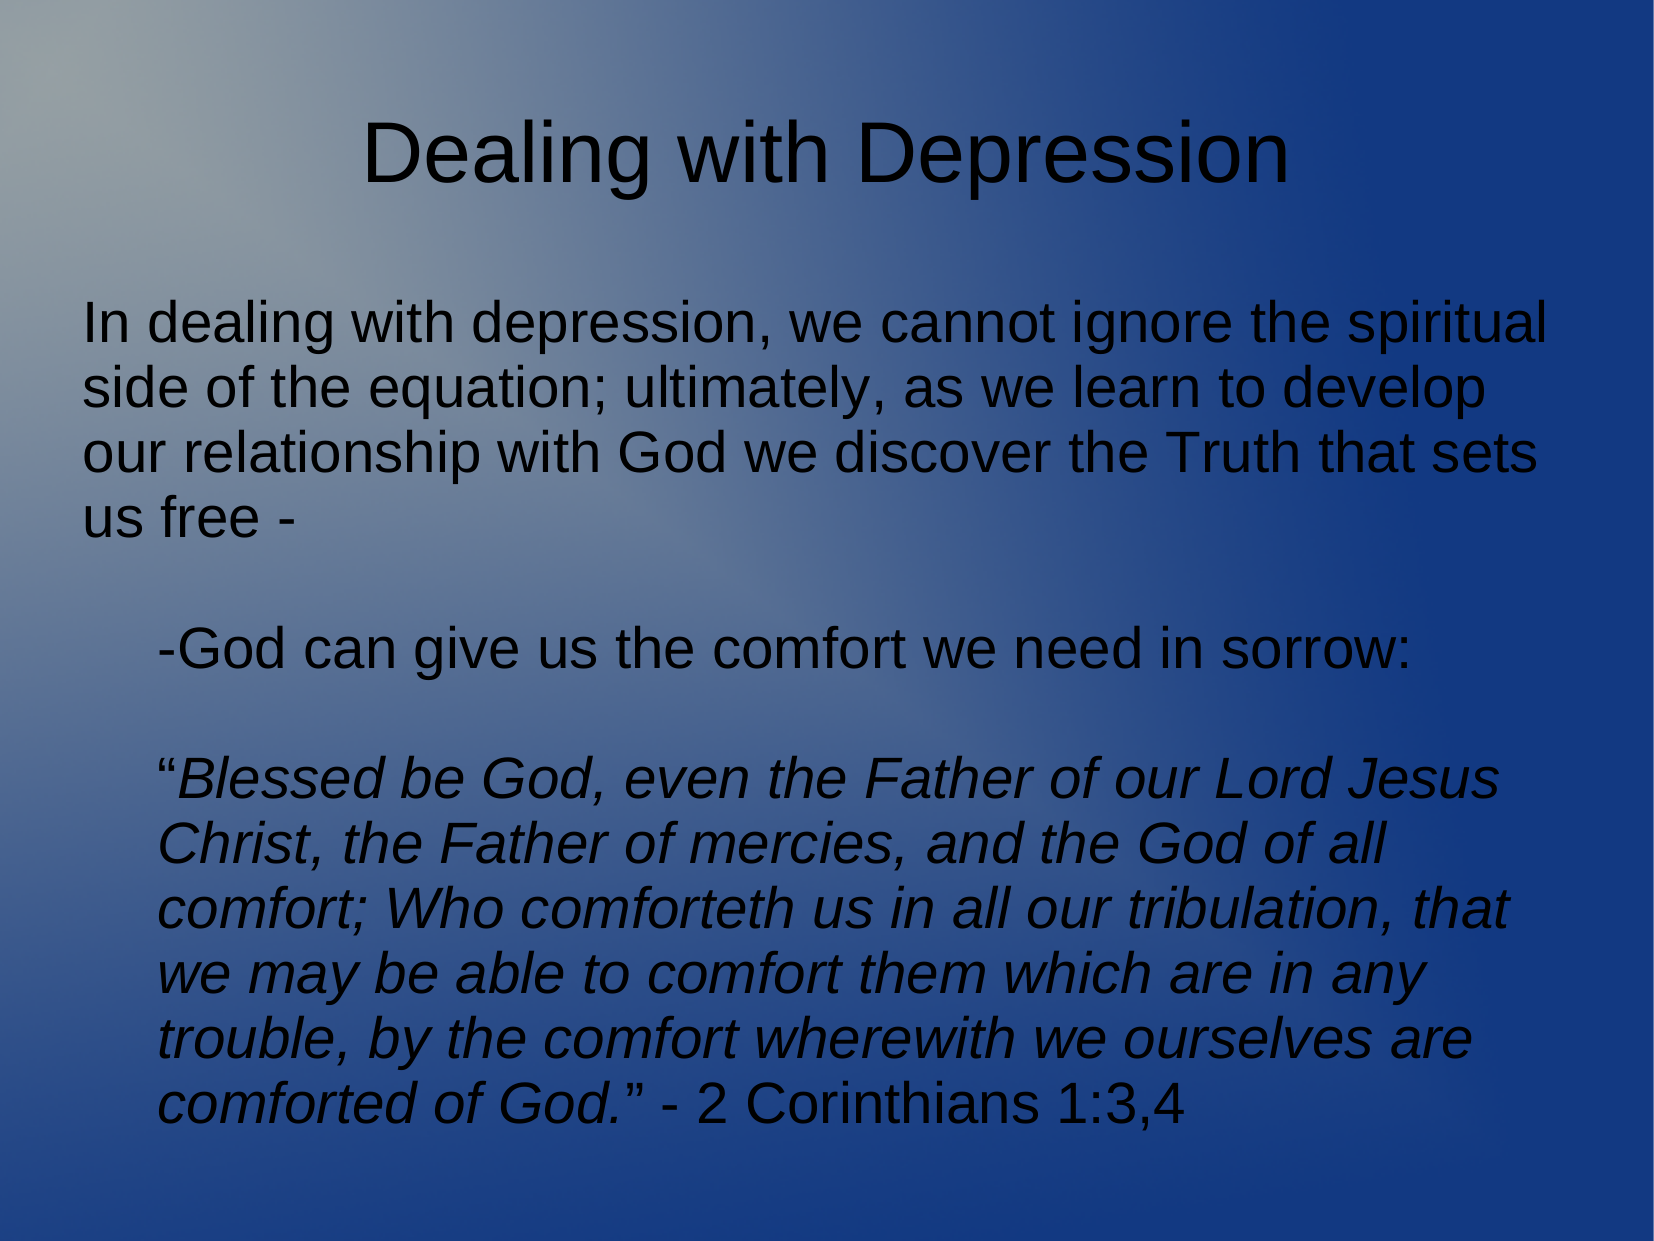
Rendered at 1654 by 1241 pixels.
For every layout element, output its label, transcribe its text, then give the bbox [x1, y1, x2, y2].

picture [0, 0, 1654, 1241]
subtitle In dealing with depression, we cannot ignore the spiritual side of the equation; ultimately, as we learn to develop our relationship with God we discover the Truth that sets us free - -God can give us the comfort we need in sorrow: “Blessed be God, even the Father of our Lord Jesus Christ, the Father of mercies, and the God of all comfort; Who comforteth us in all our tribulation, that we may be able to comfort them which are in any trouble, by the comfort wherewith we ourselves are comforted of God.” - 2 Corinthians 1:3,4 [82, 290, 1571, 1241]
title Dealing with Depression [82, 49, 1571, 257]
